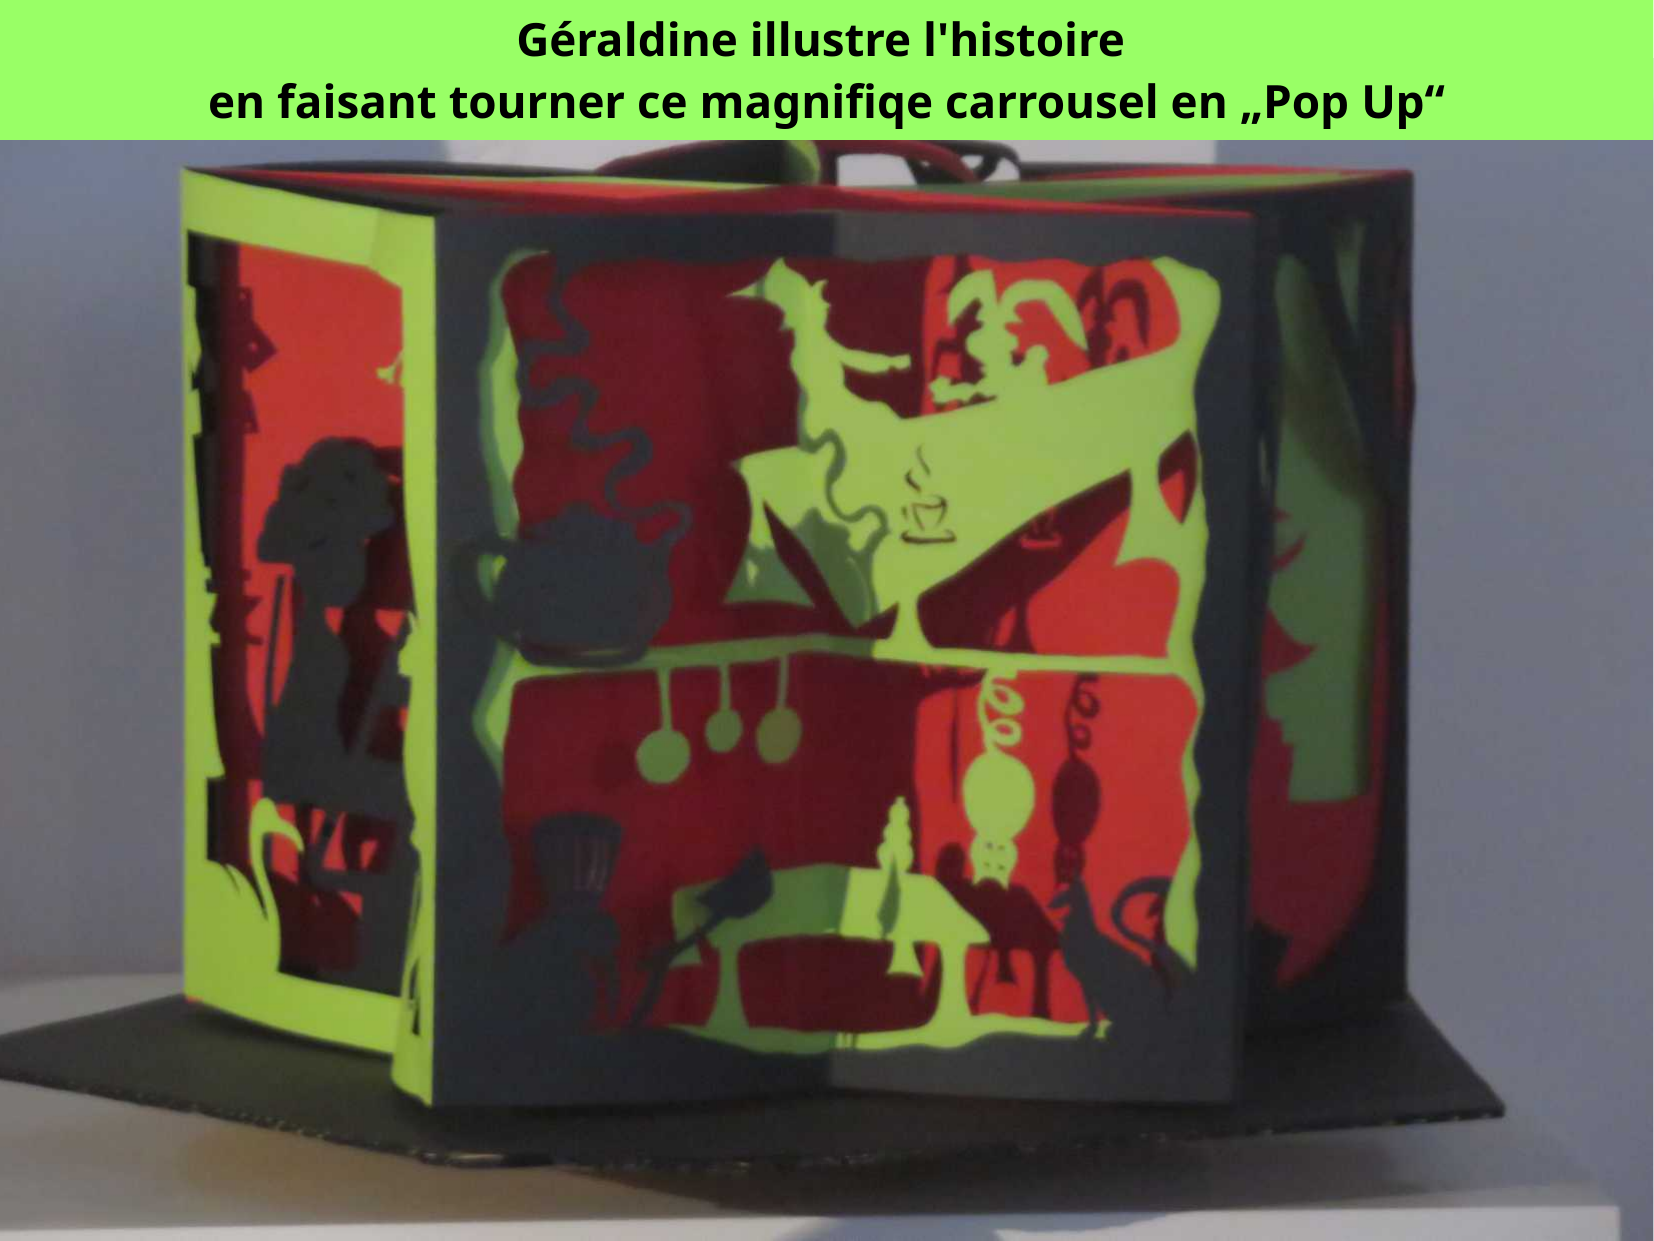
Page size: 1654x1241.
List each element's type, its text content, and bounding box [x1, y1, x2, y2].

picture [0, 140, 1654, 1241]
text_box Géraldine illustre l'histoire en faisant tourner ce magnifiqe carrousel en „Pop Up“ [0, 0, 1654, 130]
